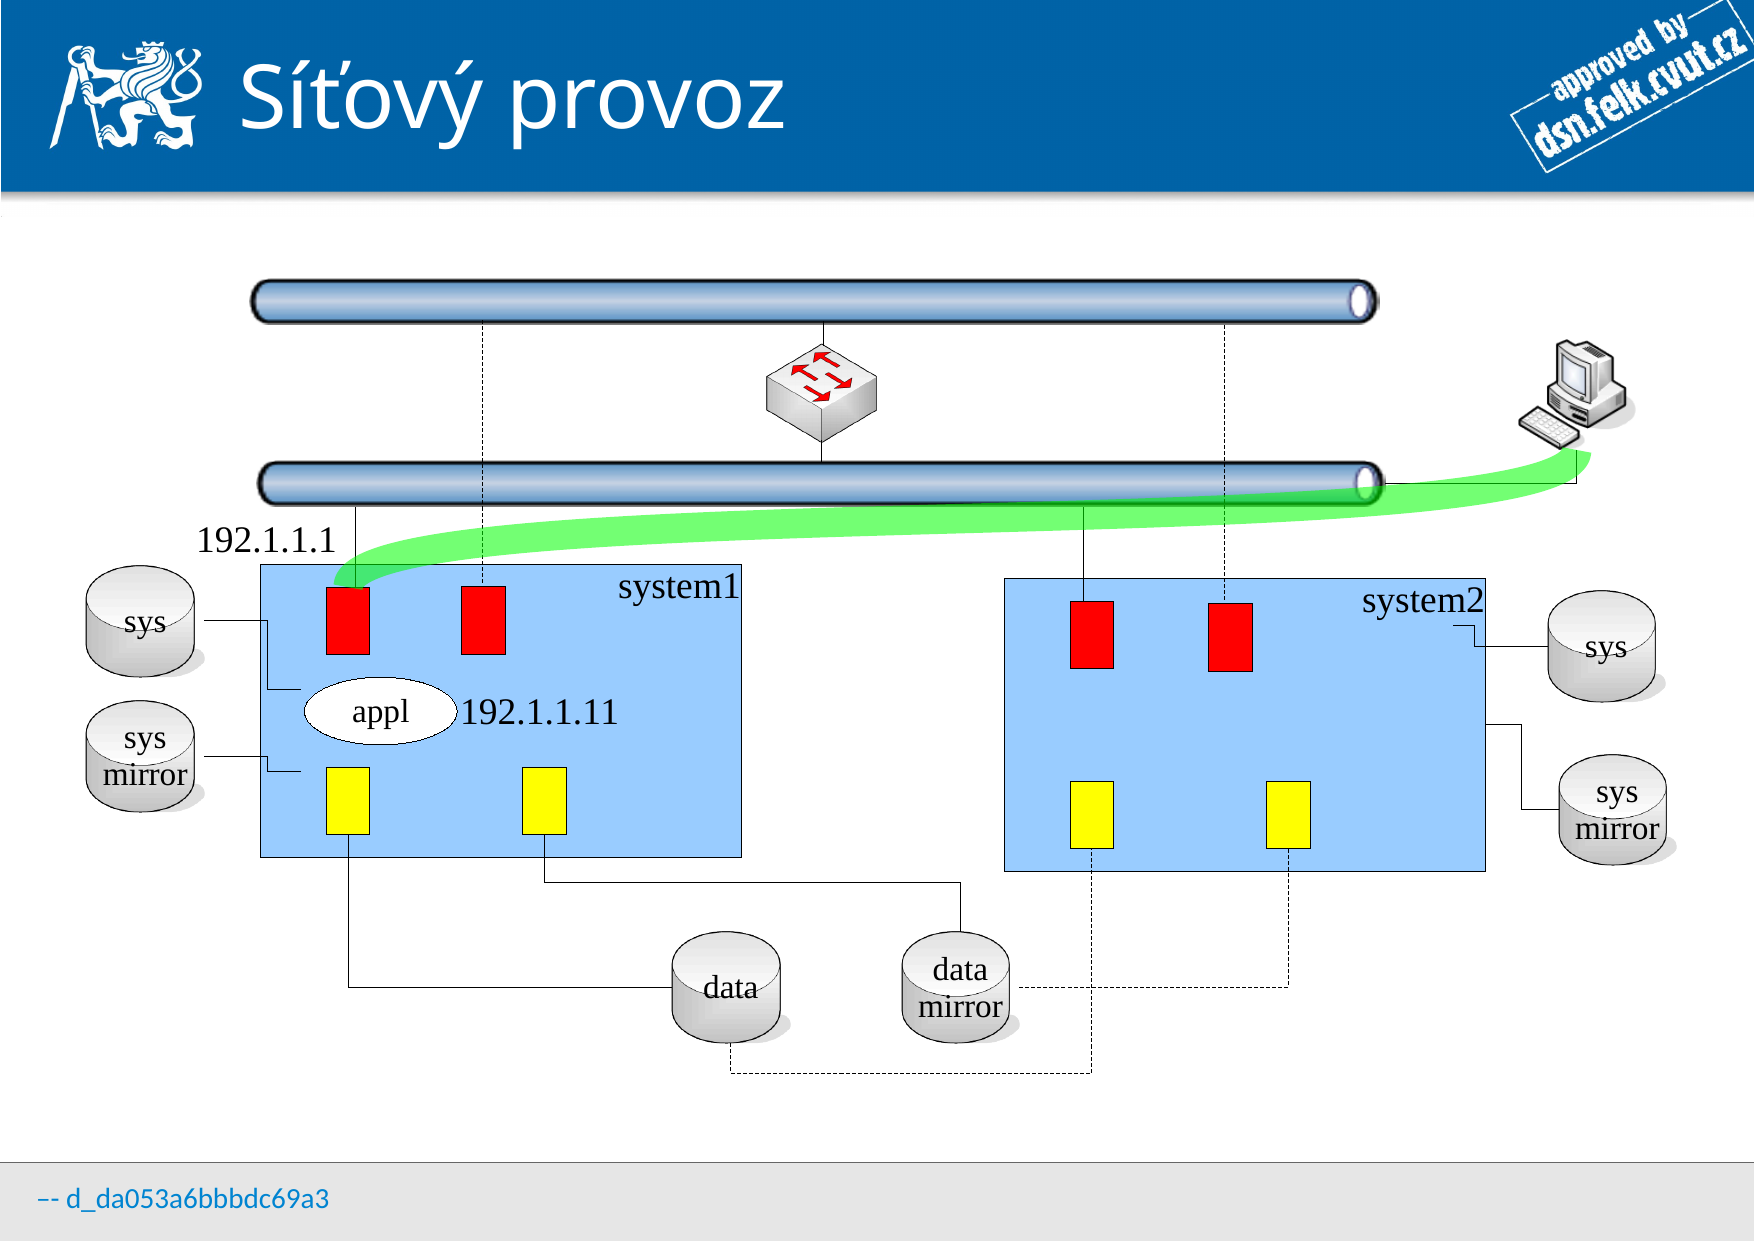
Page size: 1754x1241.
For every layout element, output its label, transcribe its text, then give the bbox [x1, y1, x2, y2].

text_box lan2 [1208, 603, 1253, 672]
text_box system1 [260, 564, 742, 858]
text_box 192.1.1.11 [460, 691, 630, 738]
text_box SCSI2 [1266, 781, 1311, 849]
picture [85, 564, 205, 678]
picture [249, 278, 1380, 325]
text_box appl [304, 677, 458, 745]
picture [671, 930, 791, 1044]
text_box SCSI2 [522, 767, 567, 835]
picture [766, 343, 877, 443]
picture [85, 699, 205, 813]
text_box lan2 [461, 586, 506, 655]
picture [1547, 589, 1666, 703]
picture [1518, 339, 1636, 451]
text_box system2 [1004, 578, 1486, 872]
title Síťový provoz [238, 0, 1512, 188]
text_box SCSI1 [326, 767, 370, 835]
text_box lan1 [326, 587, 370, 655]
picture [1558, 753, 1677, 866]
text_box SCSI1 [1070, 781, 1114, 849]
picture [256, 460, 1386, 507]
text_box lan1 [1070, 601, 1114, 669]
picture [1, 0, 1754, 217]
picture [901, 930, 1020, 1044]
text_box 192.1.1.1 [196, 518, 348, 565]
